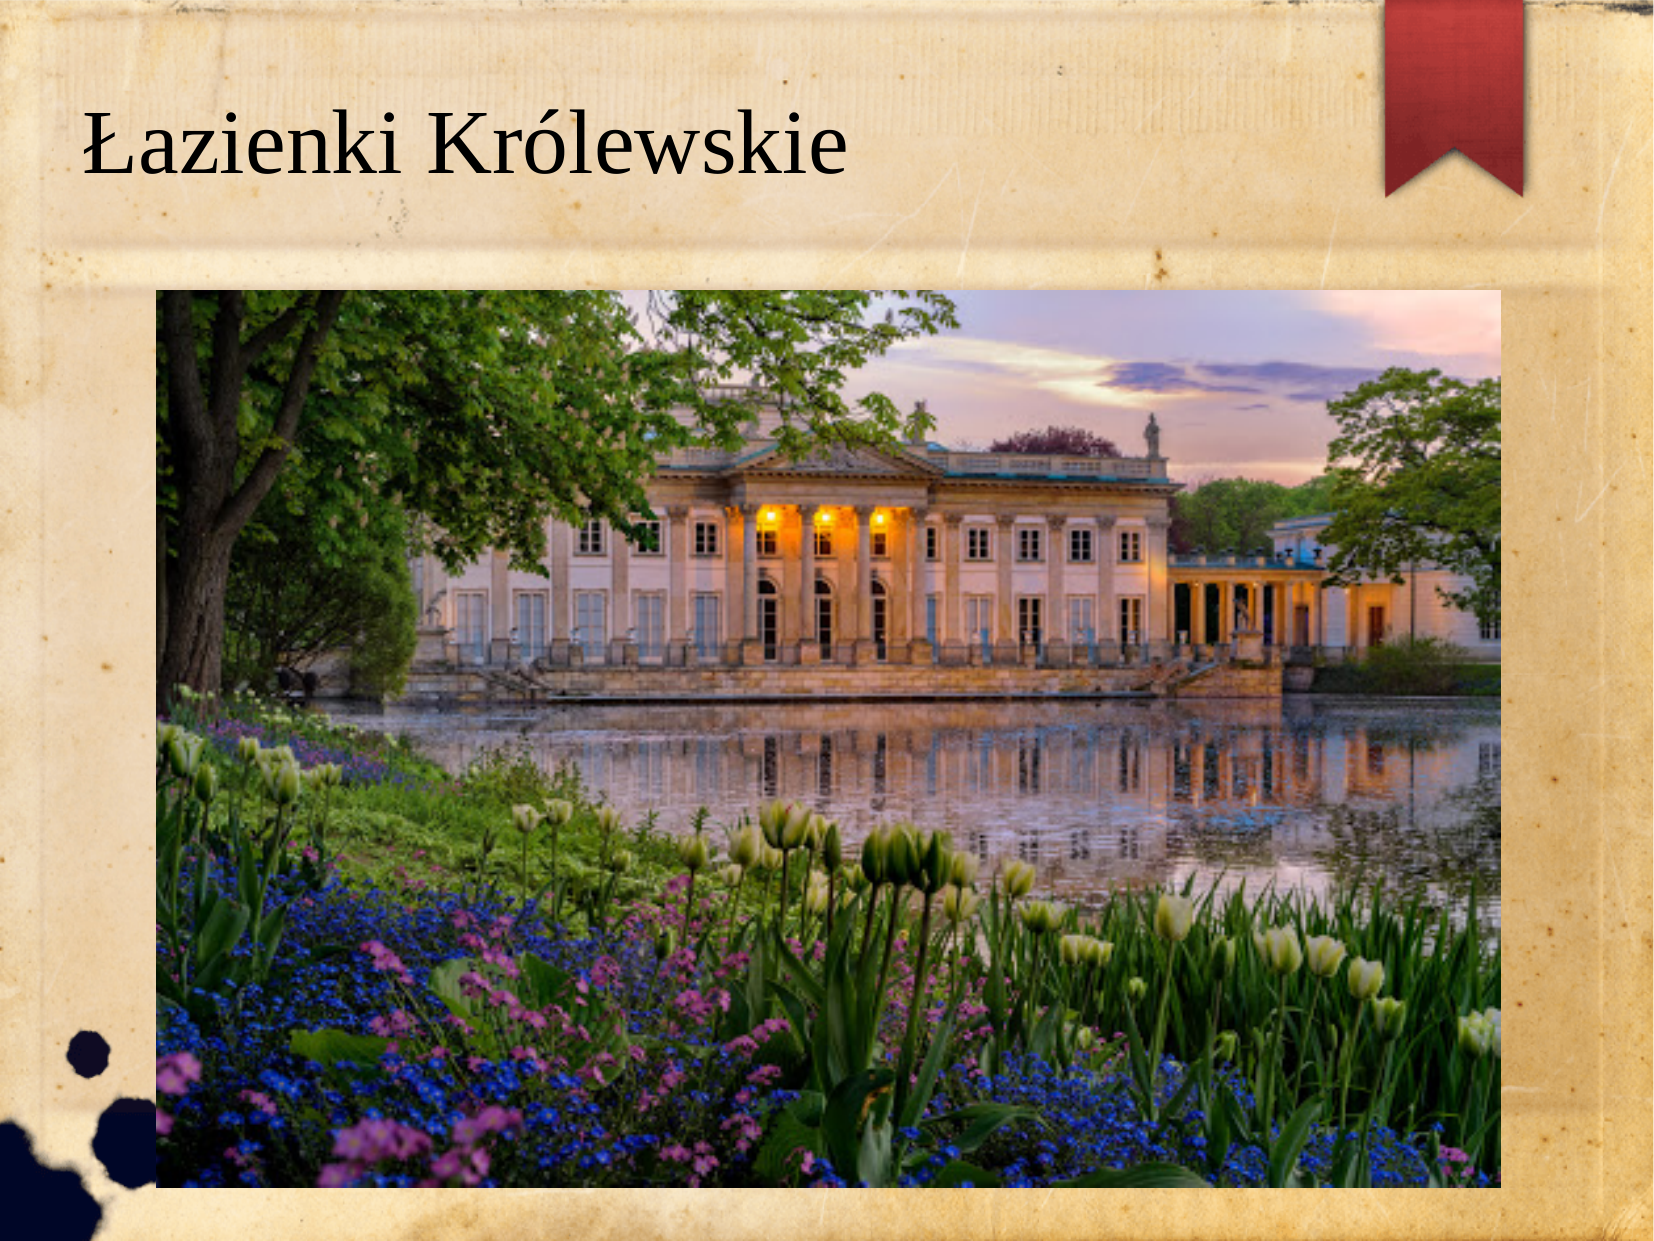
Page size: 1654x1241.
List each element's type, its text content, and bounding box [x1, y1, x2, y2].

title Łazienki Królewskie [82, 49, 1347, 237]
picture [0, 0, 1654, 1241]
